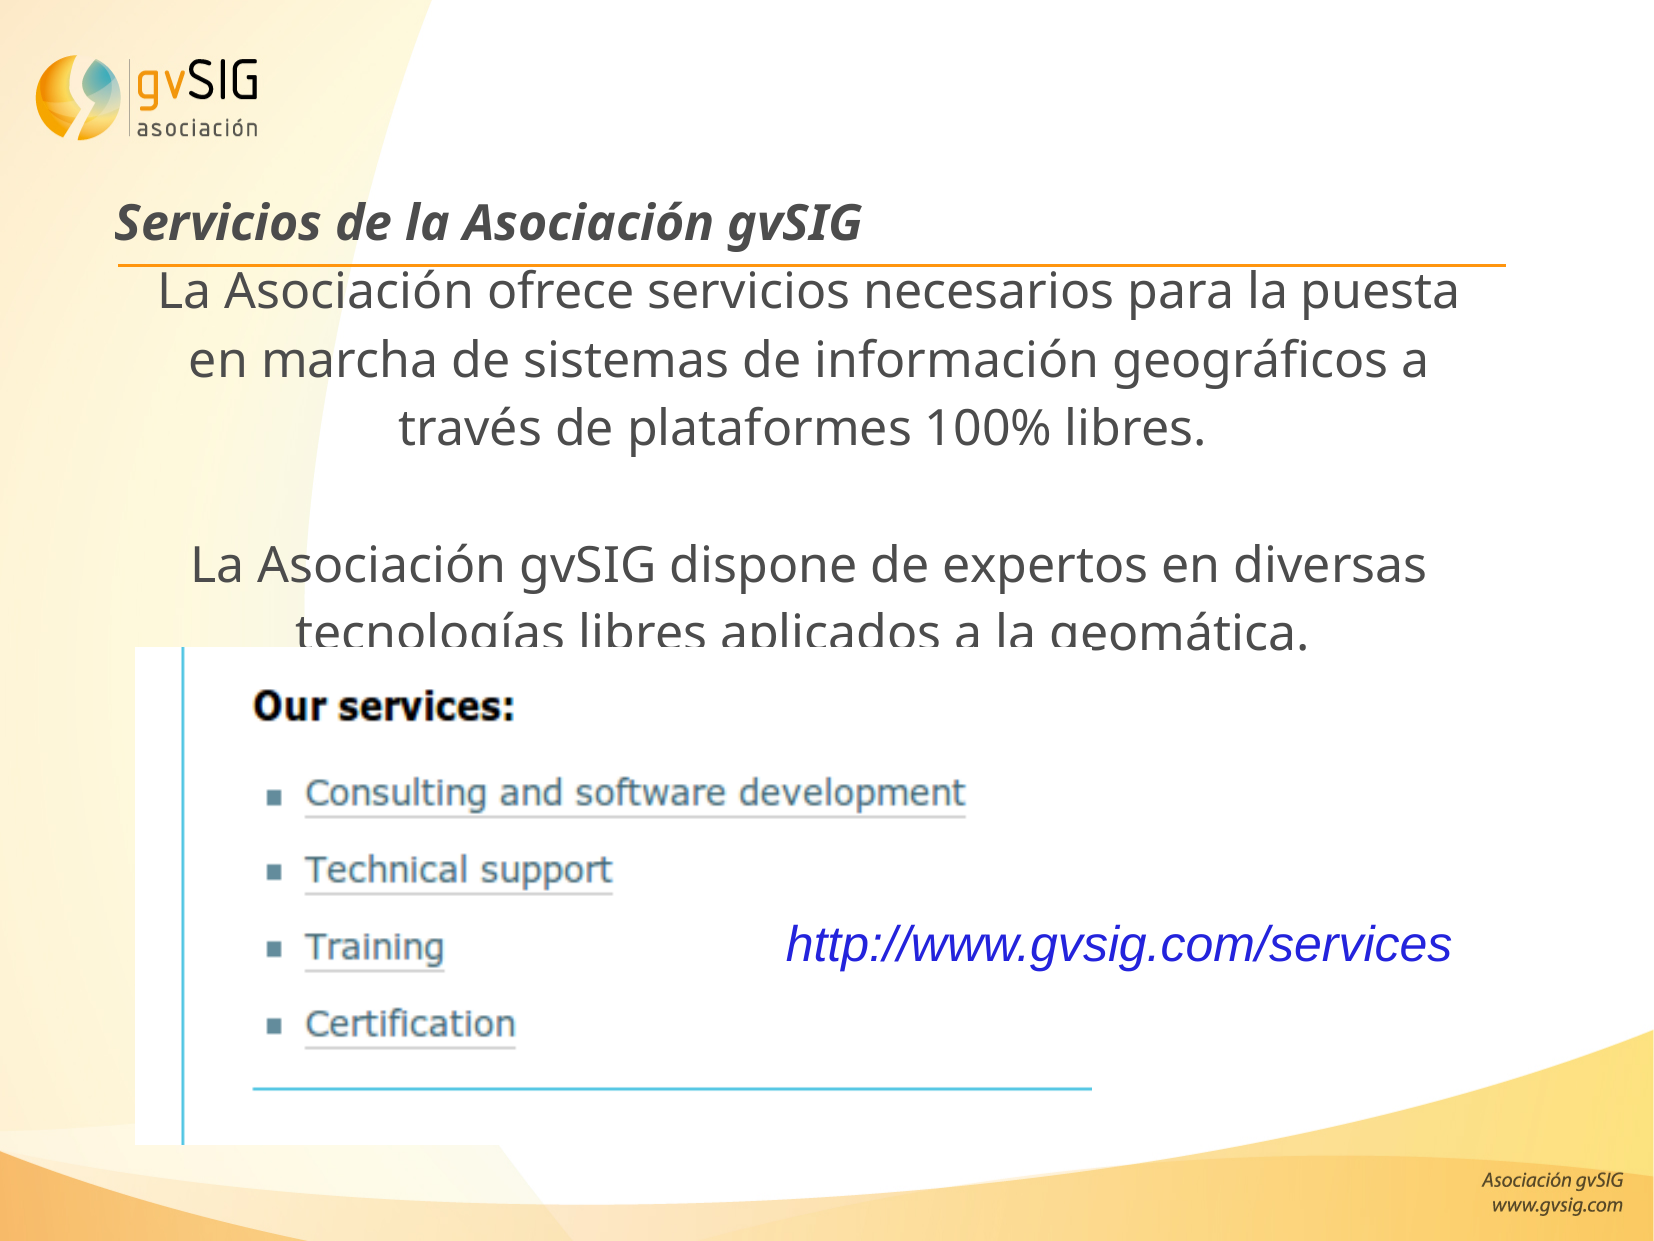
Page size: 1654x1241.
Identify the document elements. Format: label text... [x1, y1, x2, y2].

text_box Servicios de la Asociación gvSIG [114, 163, 1279, 280]
text_box http://www.gvsig.com/services [771, 908, 1548, 980]
text_box La Asociación ofrece servicios necesarios para la puesta en marcha de sistemas de información geográficos a través de plataformes 100% libres. La Asociación gvSIG dispone de expertos en diversas tecnologías libres aplicados a la geomática. [125, 285, 1494, 636]
picture [0, 0, 1654, 1241]
